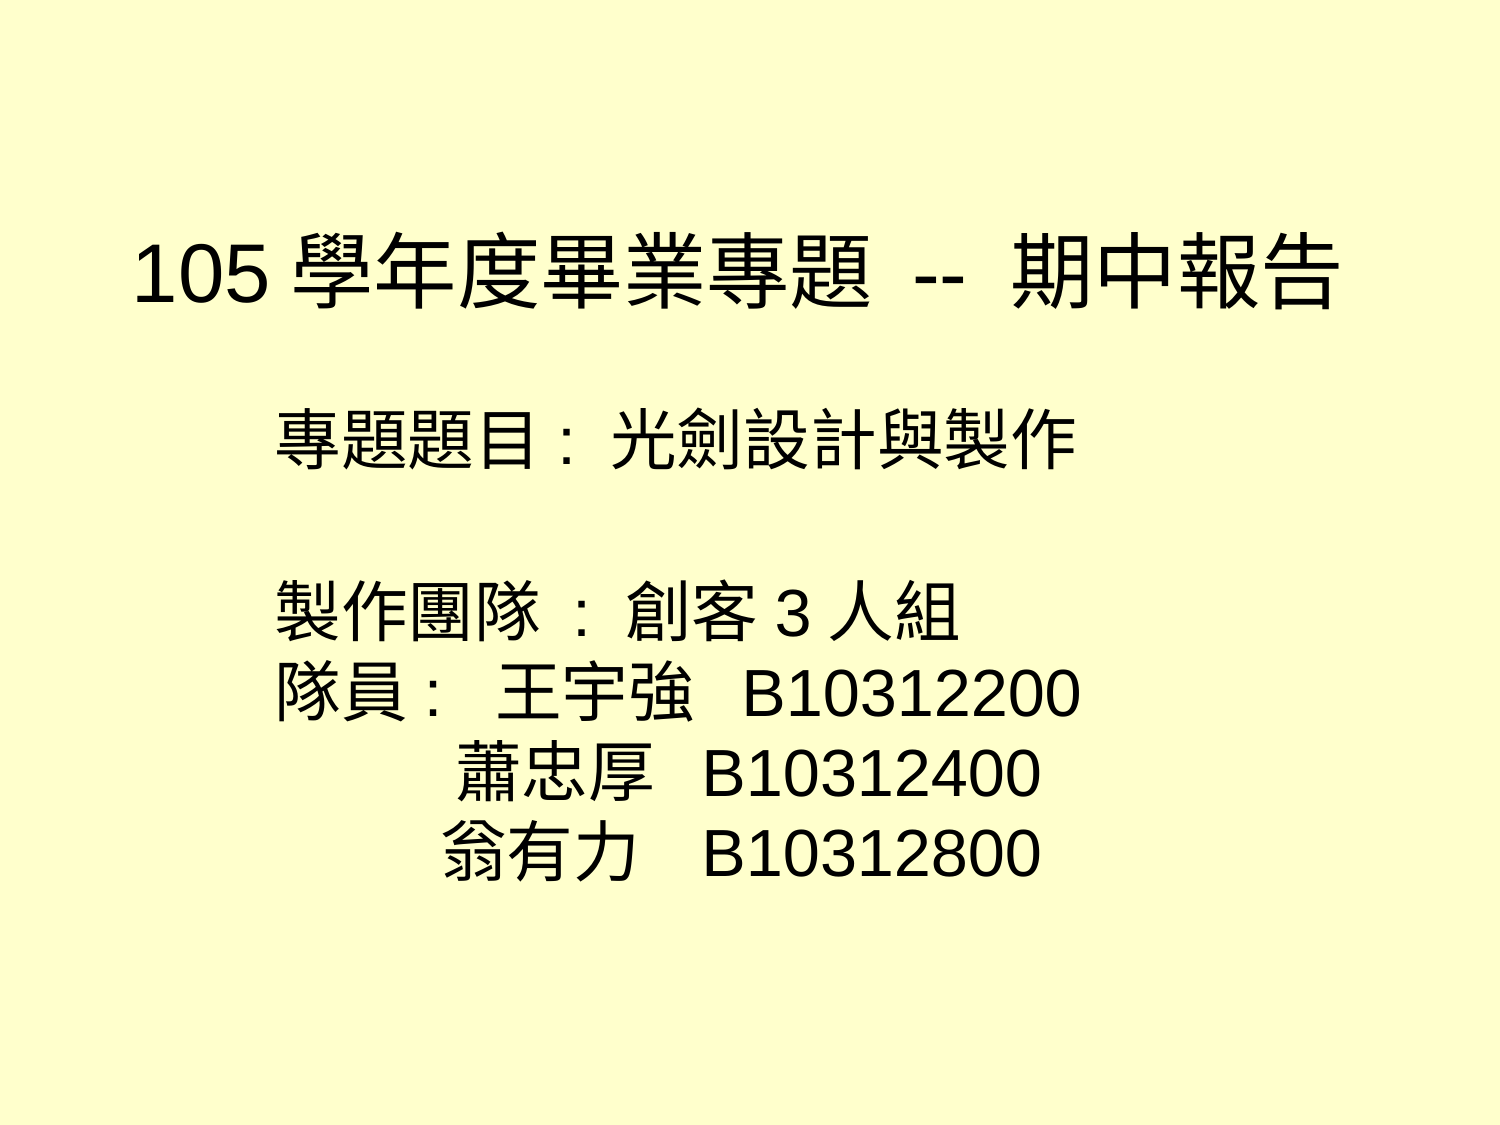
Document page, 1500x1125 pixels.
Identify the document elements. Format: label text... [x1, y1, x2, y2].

title 105學年度畢業專題 -- 期中報告 [100, 148, 1376, 391]
text_box 專題題目: 光劍設計與製作 [259, 390, 1216, 562]
text_box 製作團隊 : 創客3人組 隊員: 王宇強 B10312200 蕭忠厚 B10312400 翁有力 B10312800 [259, 562, 1216, 1057]
